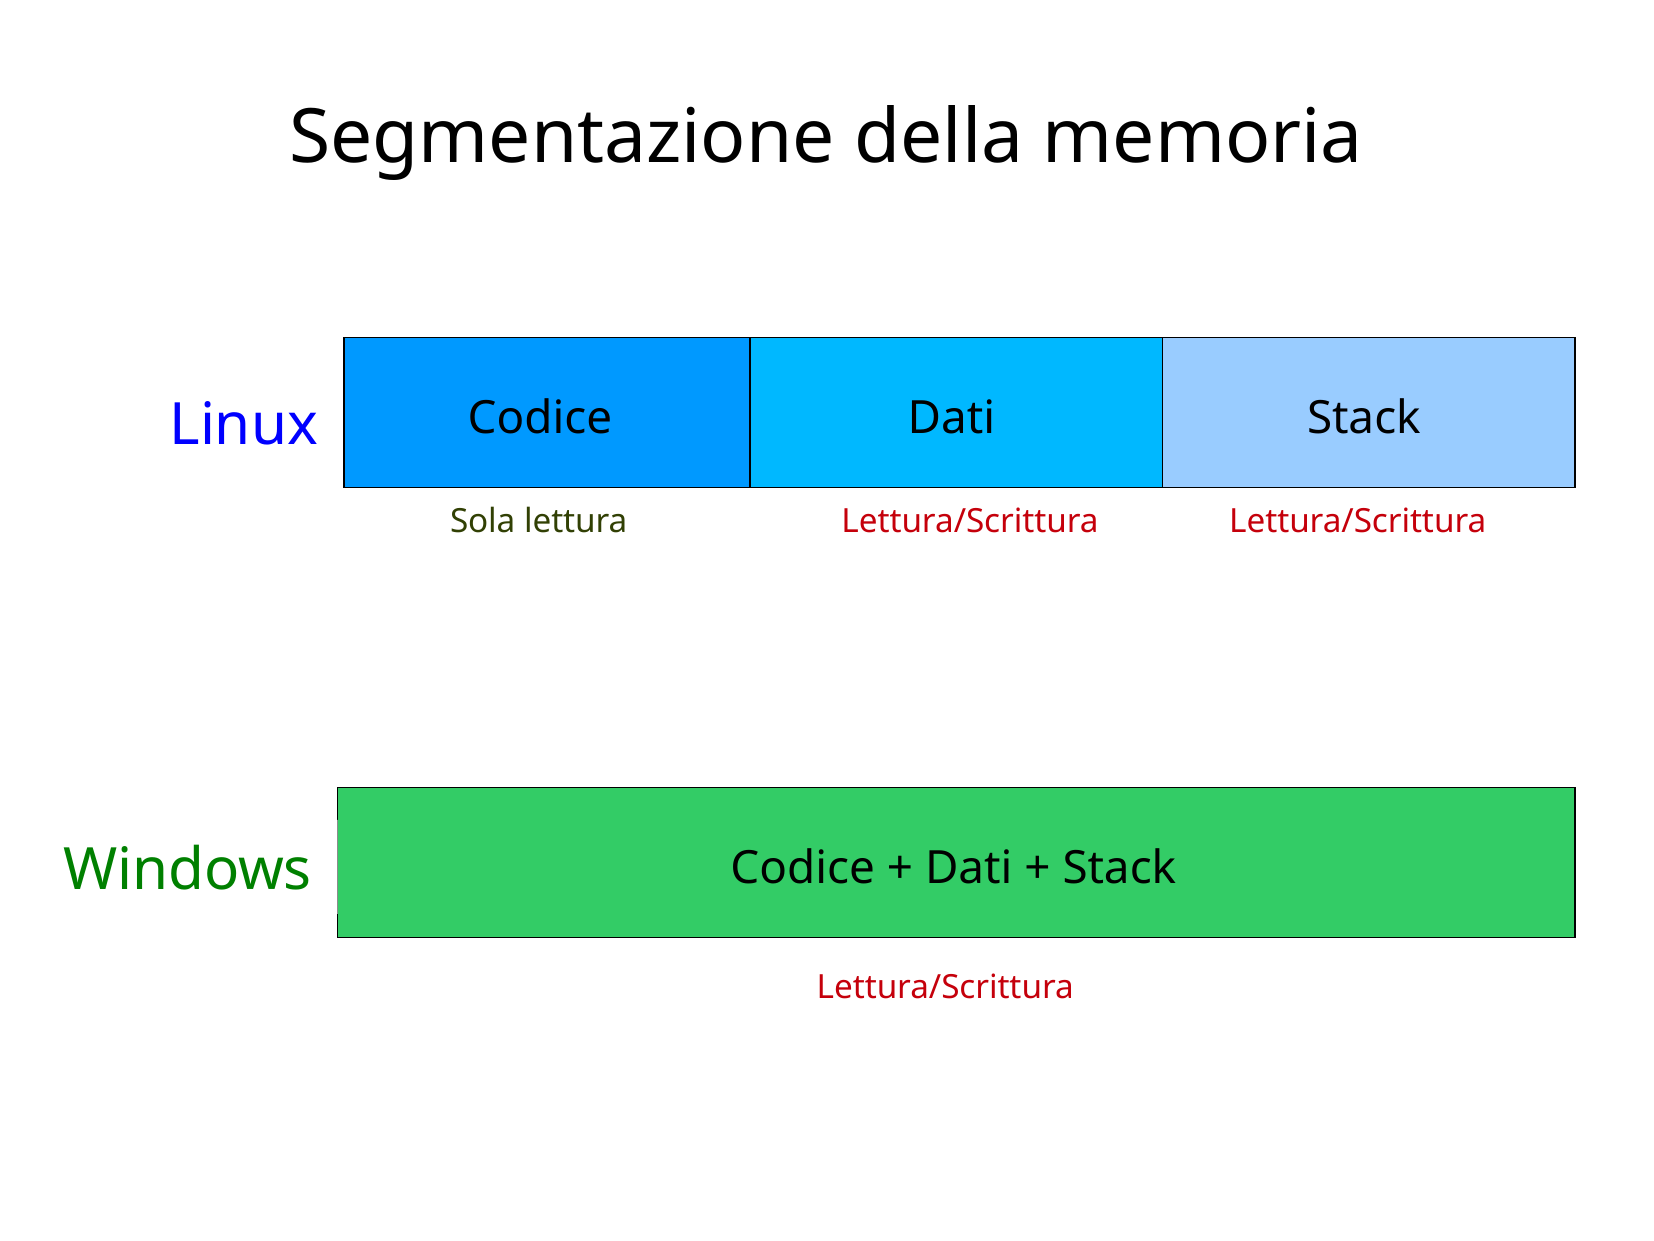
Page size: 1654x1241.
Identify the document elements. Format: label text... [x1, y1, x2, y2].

text_box Lettura/Scrittura [737, 487, 1125, 547]
text_box Lettura/Scrittura [1125, 487, 1513, 547]
text_box Codice [374, 374, 726, 451]
text_box [337, 787, 1575, 938]
text_box Dati [737, 374, 1088, 450]
text_box Stack [1149, 374, 1500, 451]
text_box Segmentazione della memoria [0, 75, 1653, 175]
text_box Windows [37, 819, 338, 901]
text_box Codice + Dati + Stack [637, 824, 1238, 900]
text_box [343, 337, 1575, 488]
text_box Lettura/Scrittura [712, 953, 1101, 1013]
text_box Linux [150, 375, 338, 456]
text_box Sola lettura [324, 487, 675, 547]
